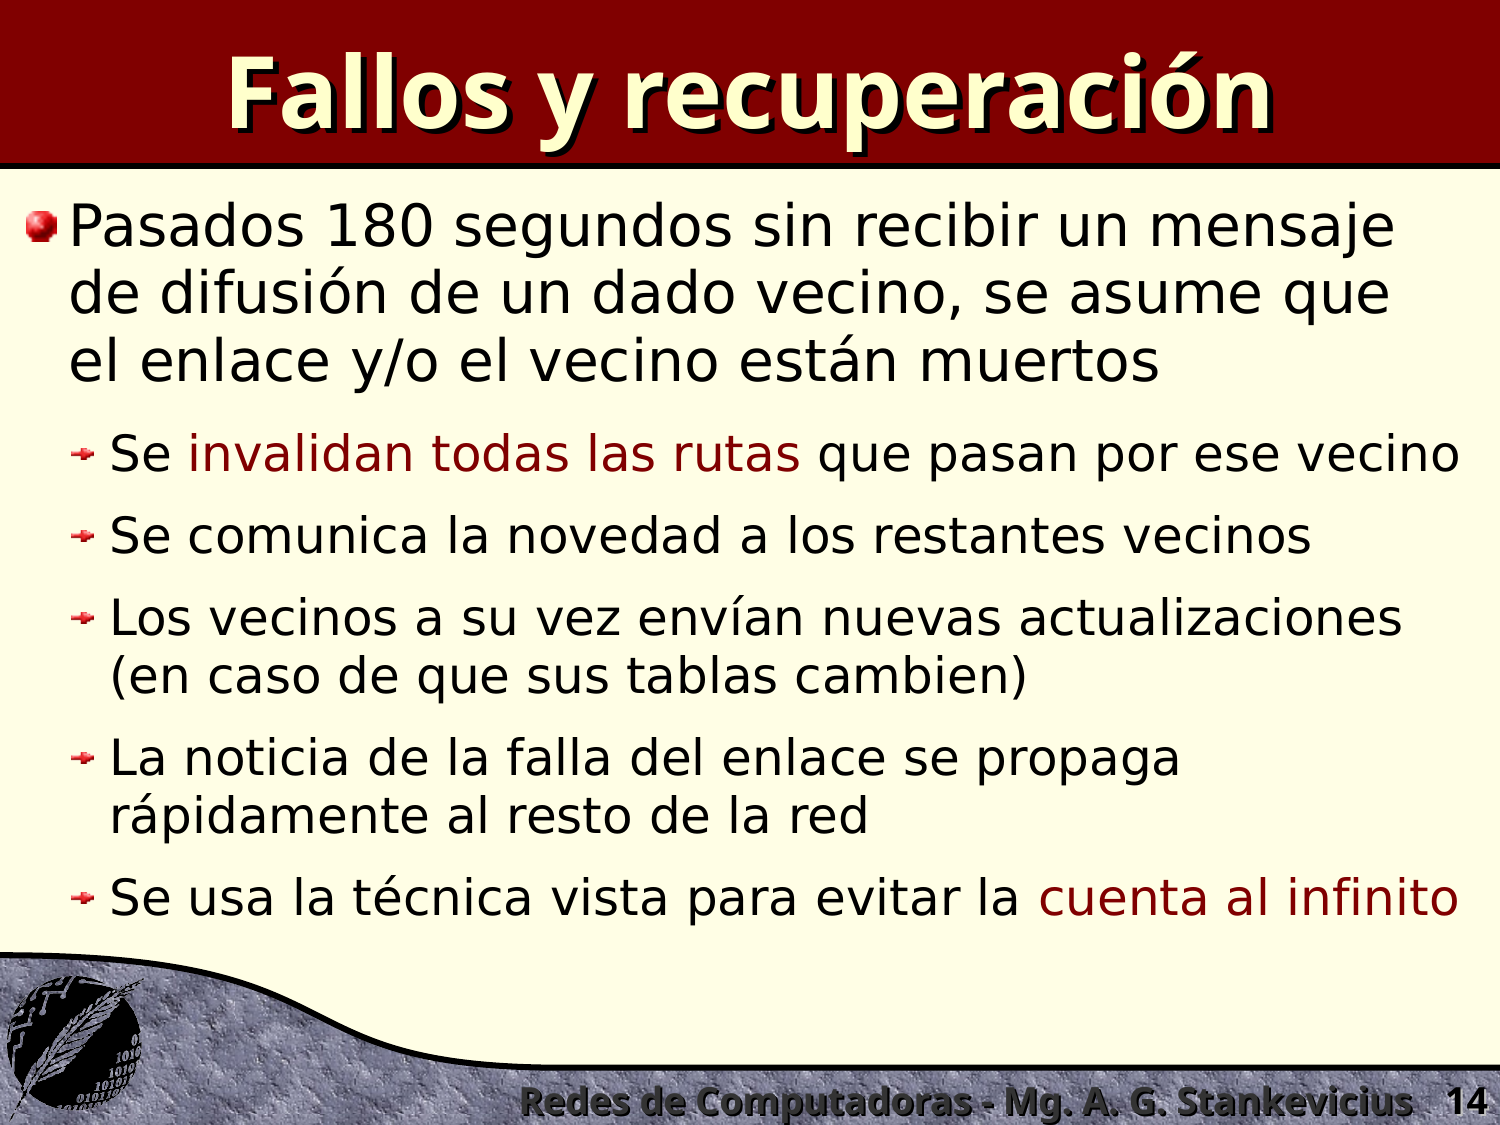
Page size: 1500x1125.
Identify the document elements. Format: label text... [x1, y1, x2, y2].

picture [0, 959, 1500, 1125]
picture [1047, 1100, 1054, 1110]
list Pasados 180 segundos sin recibir un mensaje de difusión de un dado vecino, se asume que el enlace y/o el vecino están muertos Se invalidan todas las rutas que pasan por ese vecino Se comunica la novedad a los restantes vecinos Los vecinos a su vez envían nuevas actualizaciones (en caso de que sus tablas cambien) La noticia de la falla del enlace se propaga rápidamente al resto de la red Se usa la técnica vista para evitar la cuenta al infinito [11, 192, 1486, 928]
picture [790, 1100, 795, 1110]
title Fallos y recuperación [15, 5, 1485, 160]
